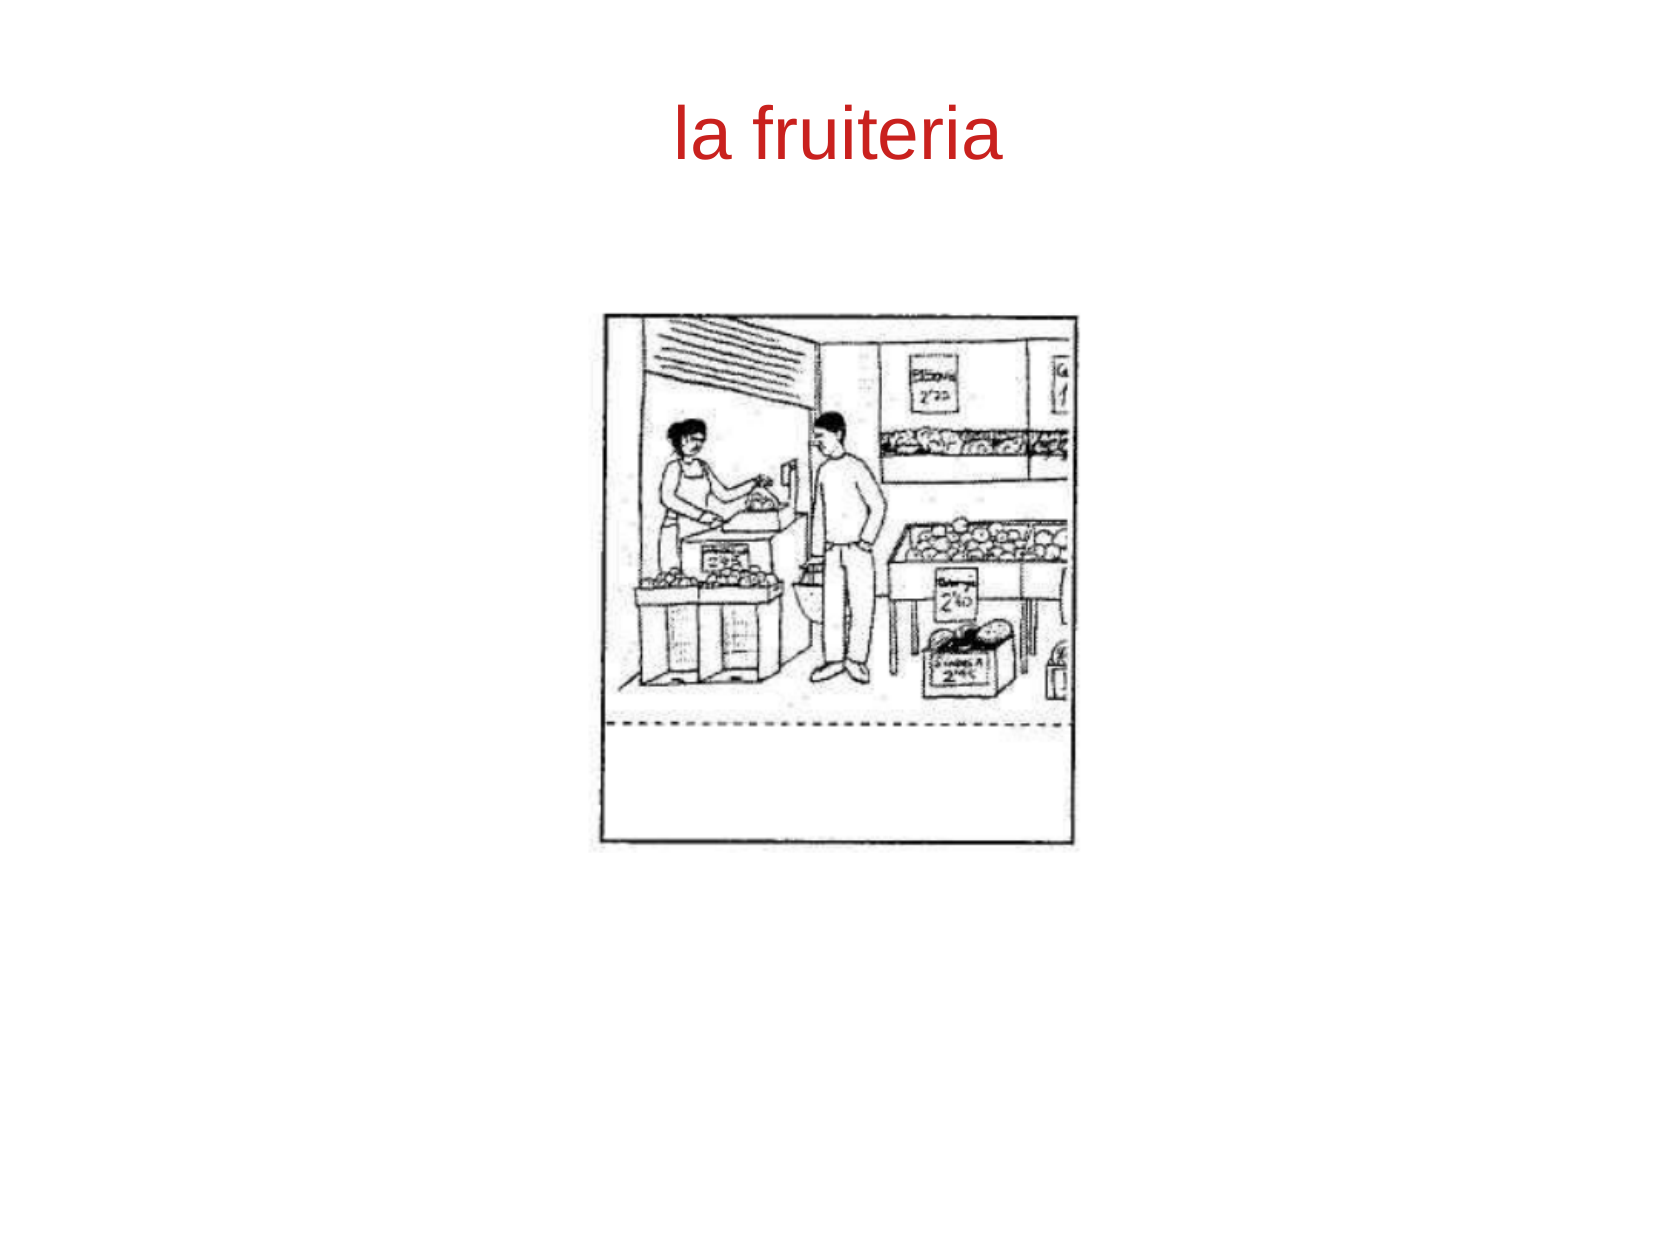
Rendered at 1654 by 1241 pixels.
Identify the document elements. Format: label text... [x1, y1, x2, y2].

picture [581, 291, 1094, 873]
text_box la fruiteria [389, 58, 1288, 201]
